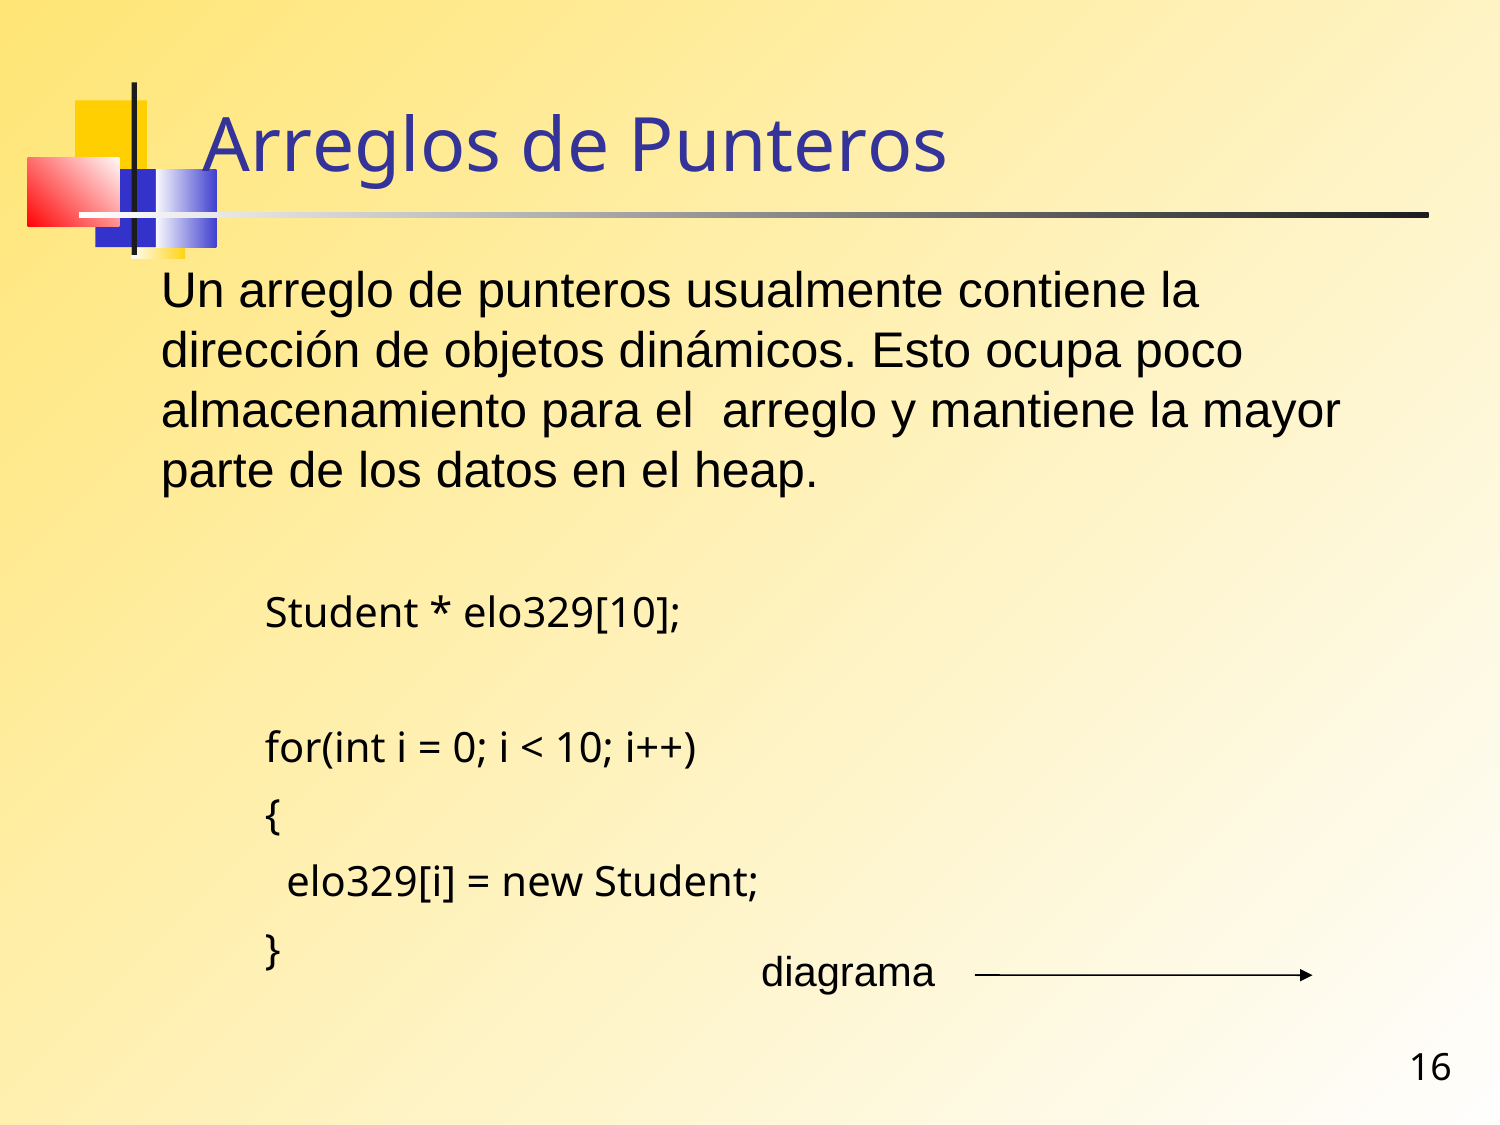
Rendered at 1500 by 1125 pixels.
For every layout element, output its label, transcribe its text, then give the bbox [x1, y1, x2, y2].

title Arreglos de Punteros [187, 37, 1466, 201]
text_box Un arreglo de punteros usualmente contiene la dirección de objetos dinámicos. Esto ocupa poco almacenamiento para el arreglo y mantiene la mayor parte de los datos en el heap. [137, 249, 1413, 506]
list Student * elo329[10]; for(int i = 0; i < 10; i++)‏ { elo329[i] = new Student; } [249, 575, 1463, 1013]
